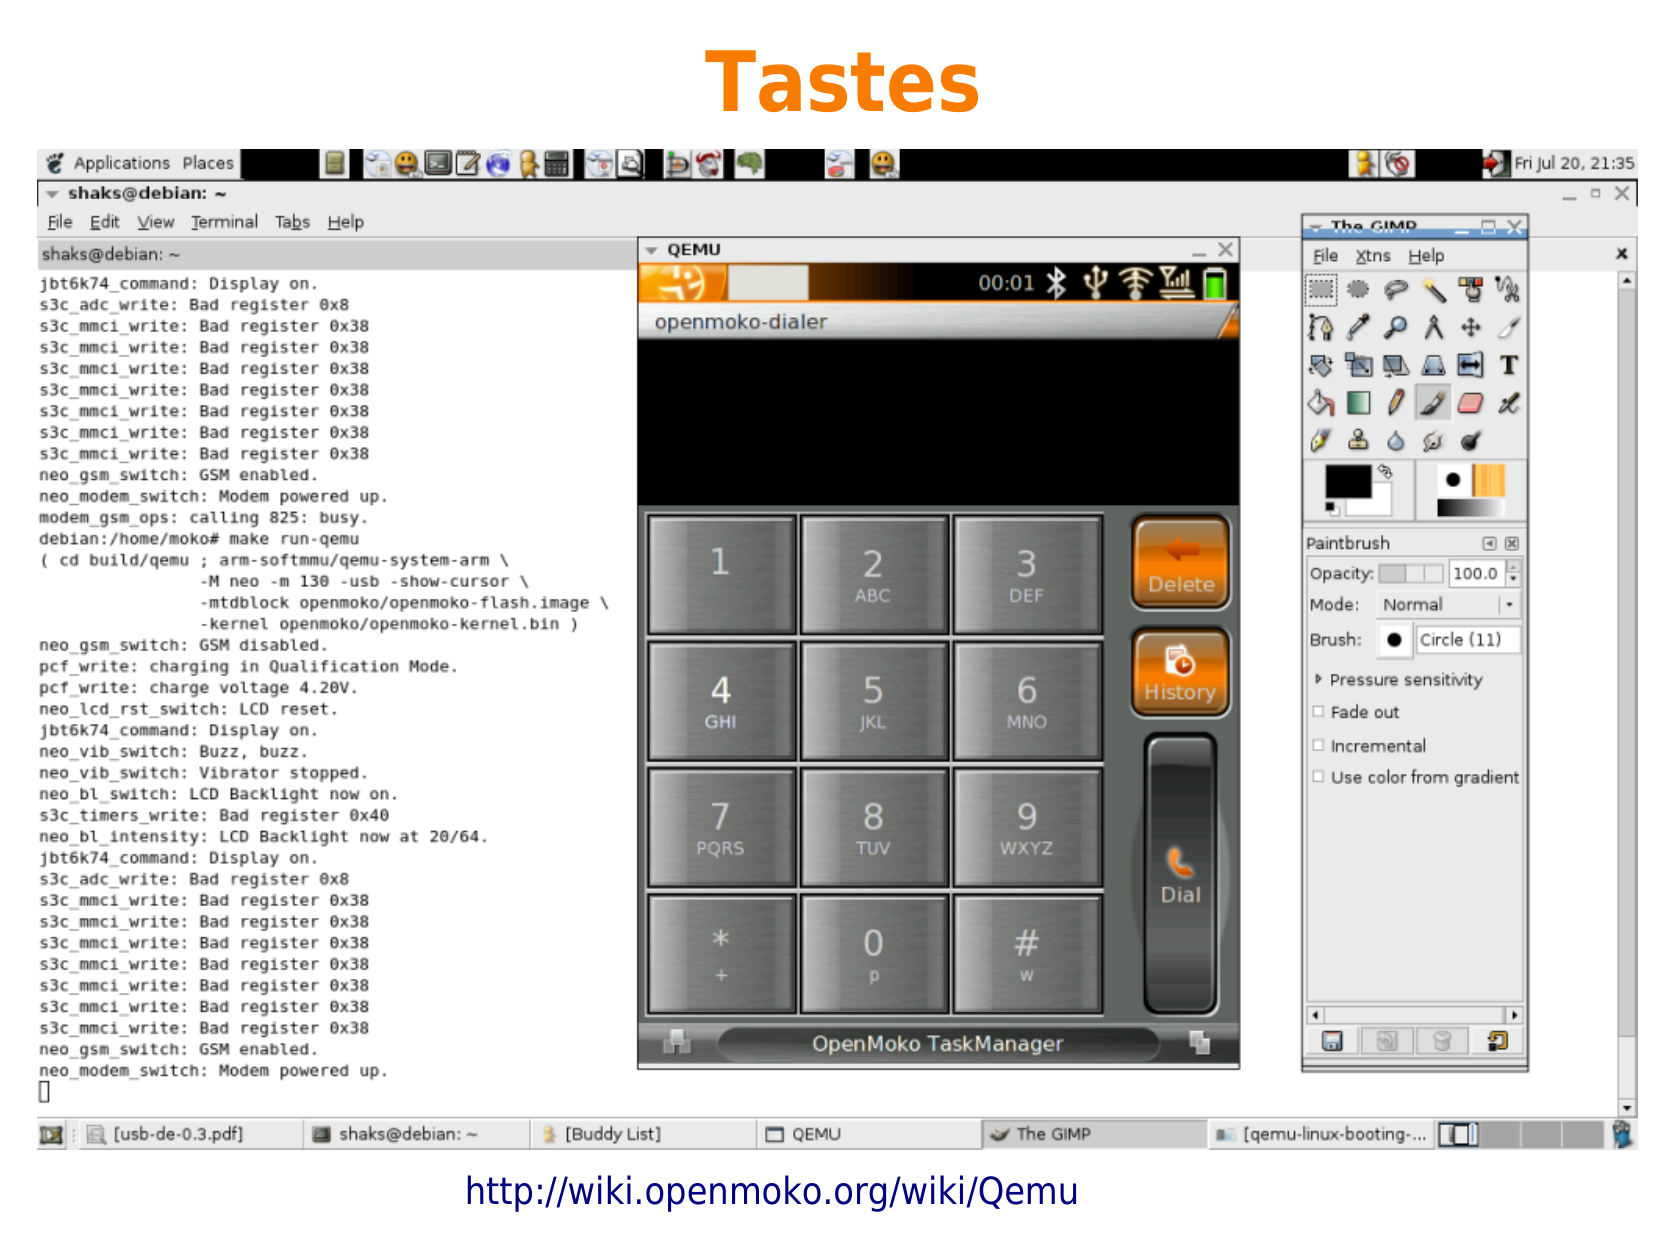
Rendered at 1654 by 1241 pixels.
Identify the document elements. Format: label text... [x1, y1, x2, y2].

picture [37, 149, 1638, 1150]
text_box http://wiki.openmoko.org/wiki/Qemu [450, 1162, 1238, 1221]
text_box Tastes [600, 27, 1088, 151]
